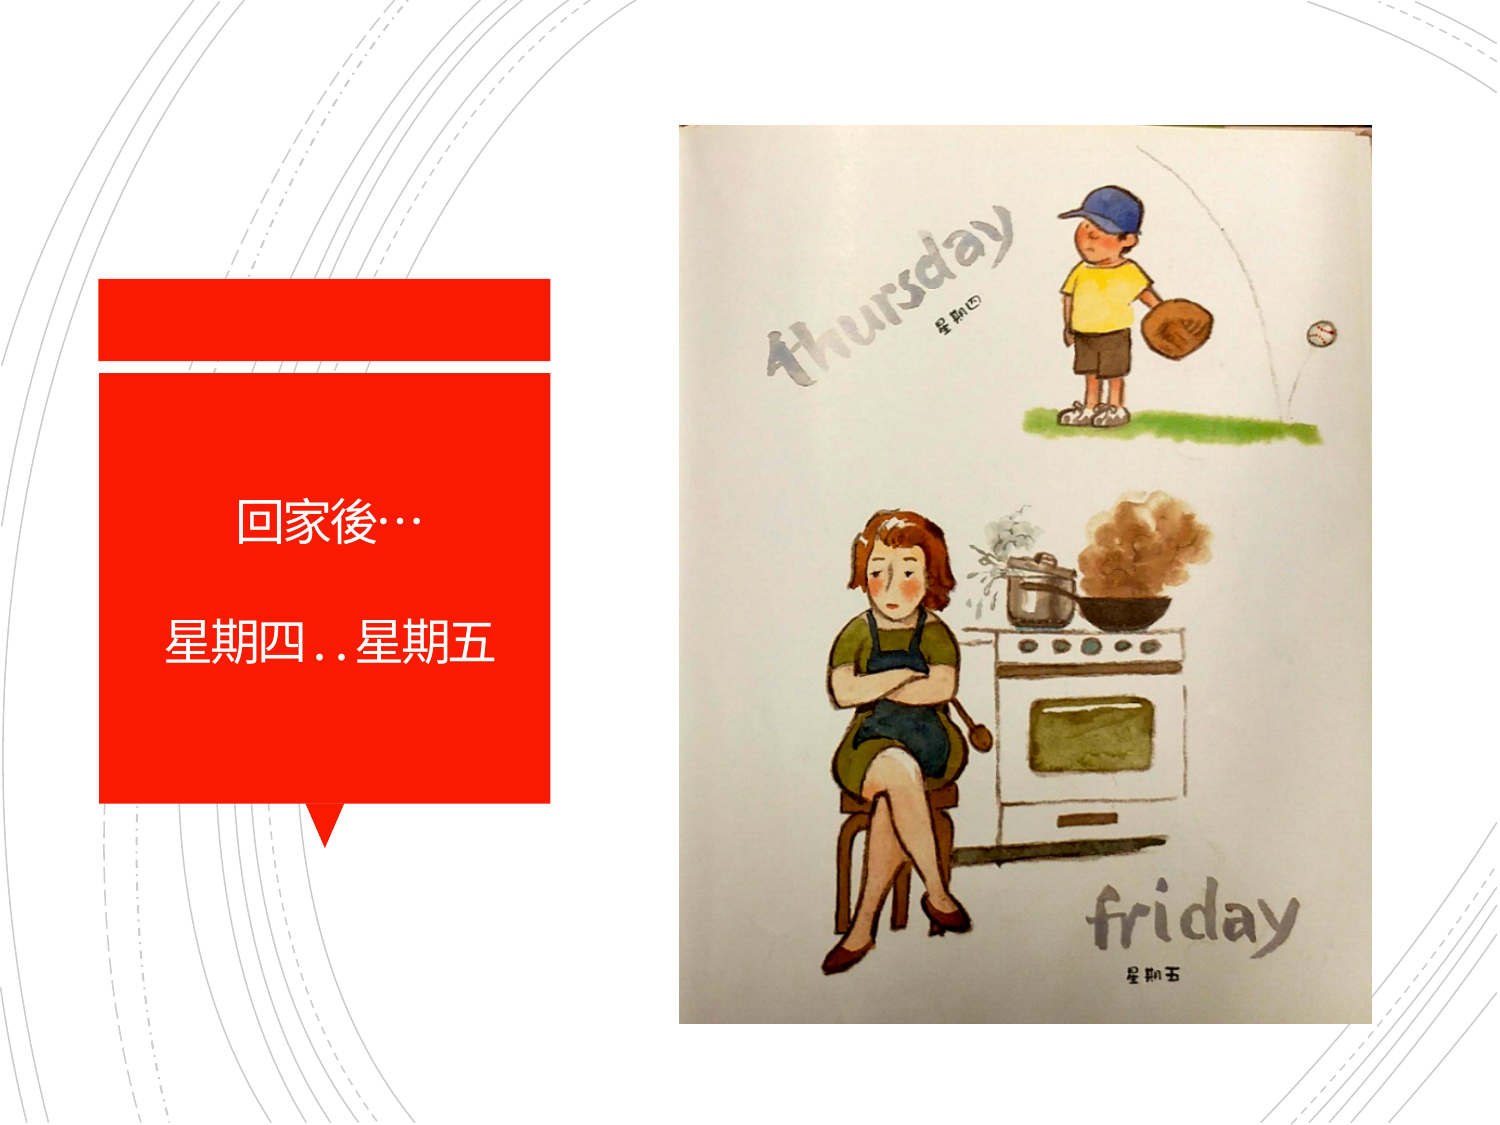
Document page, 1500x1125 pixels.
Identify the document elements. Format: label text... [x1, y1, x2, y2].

title 回家後… 星期四..星期五 [64, 361, 597, 740]
picture [679, 125, 1372, 1024]
